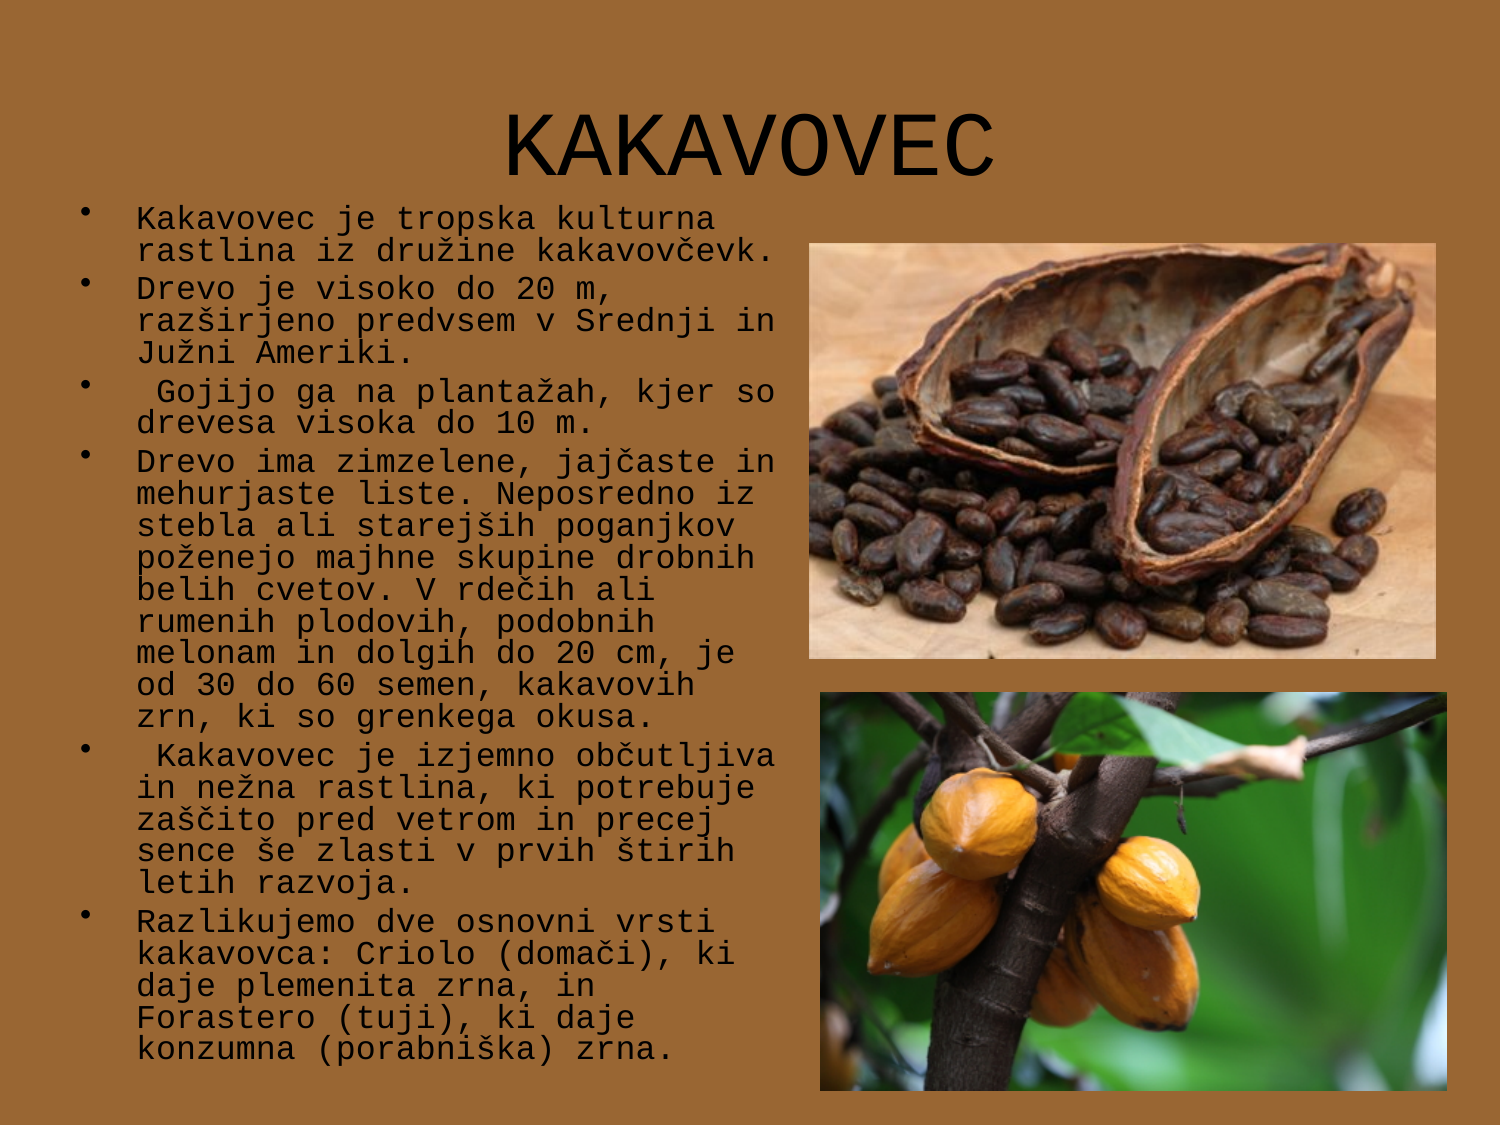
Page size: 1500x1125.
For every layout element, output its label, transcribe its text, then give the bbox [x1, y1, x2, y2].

picture [809, 243, 1436, 659]
list Kakavovec je tropska kulturna rastlina iz družine kakavovčevk. Drevo je visoko do 20 m, razširjeno predvsem v Srednji in Južni Ameriki. Gojijo ga na plantažah, kjer so drevesa visoka do 10 m. Drevo ima zimzelene, jajčaste in mehurjaste liste. Neposredno iz stebla ali starejših poganjkov poženejo majhne skupine drobnih belih cvetov. V rdečih ali rumenih plodovih, podobnih melonam in dolgih do 20 cm, je od 30 do 60 semen, kakavovih zrn, ki so grenkega okusa. Kakavovec je izjemno občutljiva in nežna rastlina, ki potrebuje zaščito pred vetrom in precej sence še zlasti v prvih štirih letih razvoja. Razlikujemo dve osnovni vrsti kakavovca: Criolo (domači), ki daje plemenita zrna, in Forastero (tuji), ki daje konzumna (porabniška) zrna. [64, 196, 798, 1094]
title KAKAVOVEC [75, 45, 1425, 233]
picture [820, 692, 1447, 1091]
